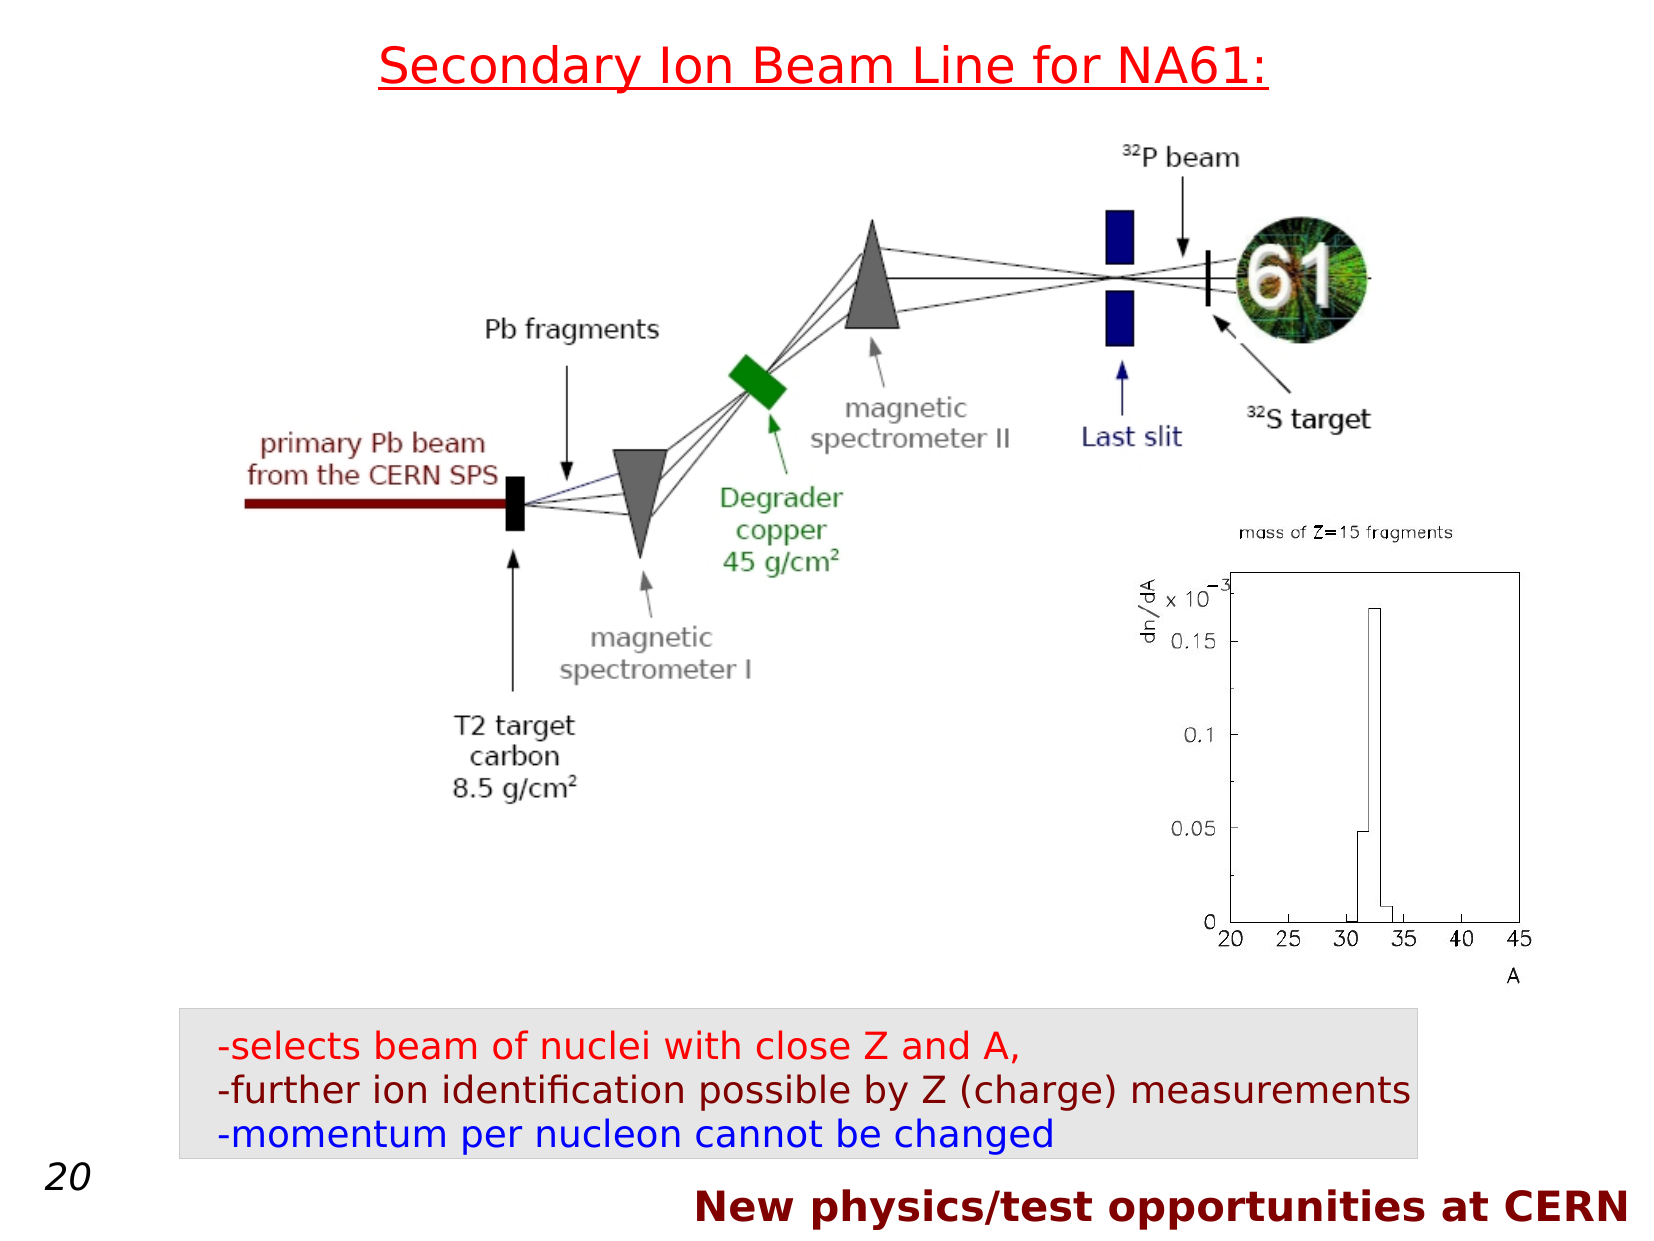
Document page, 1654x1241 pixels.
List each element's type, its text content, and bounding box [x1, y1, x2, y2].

text_box -selects beam of nuclei with close Z and A, -further ion identification possible by Z (charge) measurements -momentum per nucleon cannot be changed [217, 1025, 1412, 1157]
picture [140, 135, 1573, 1006]
text_box Secondary Ion Beam Line for NA61: [378, 37, 1271, 96]
text_box New physics/test opportunities at CERN [693, 1182, 1632, 1231]
text_box [179, 1008, 1418, 1159]
